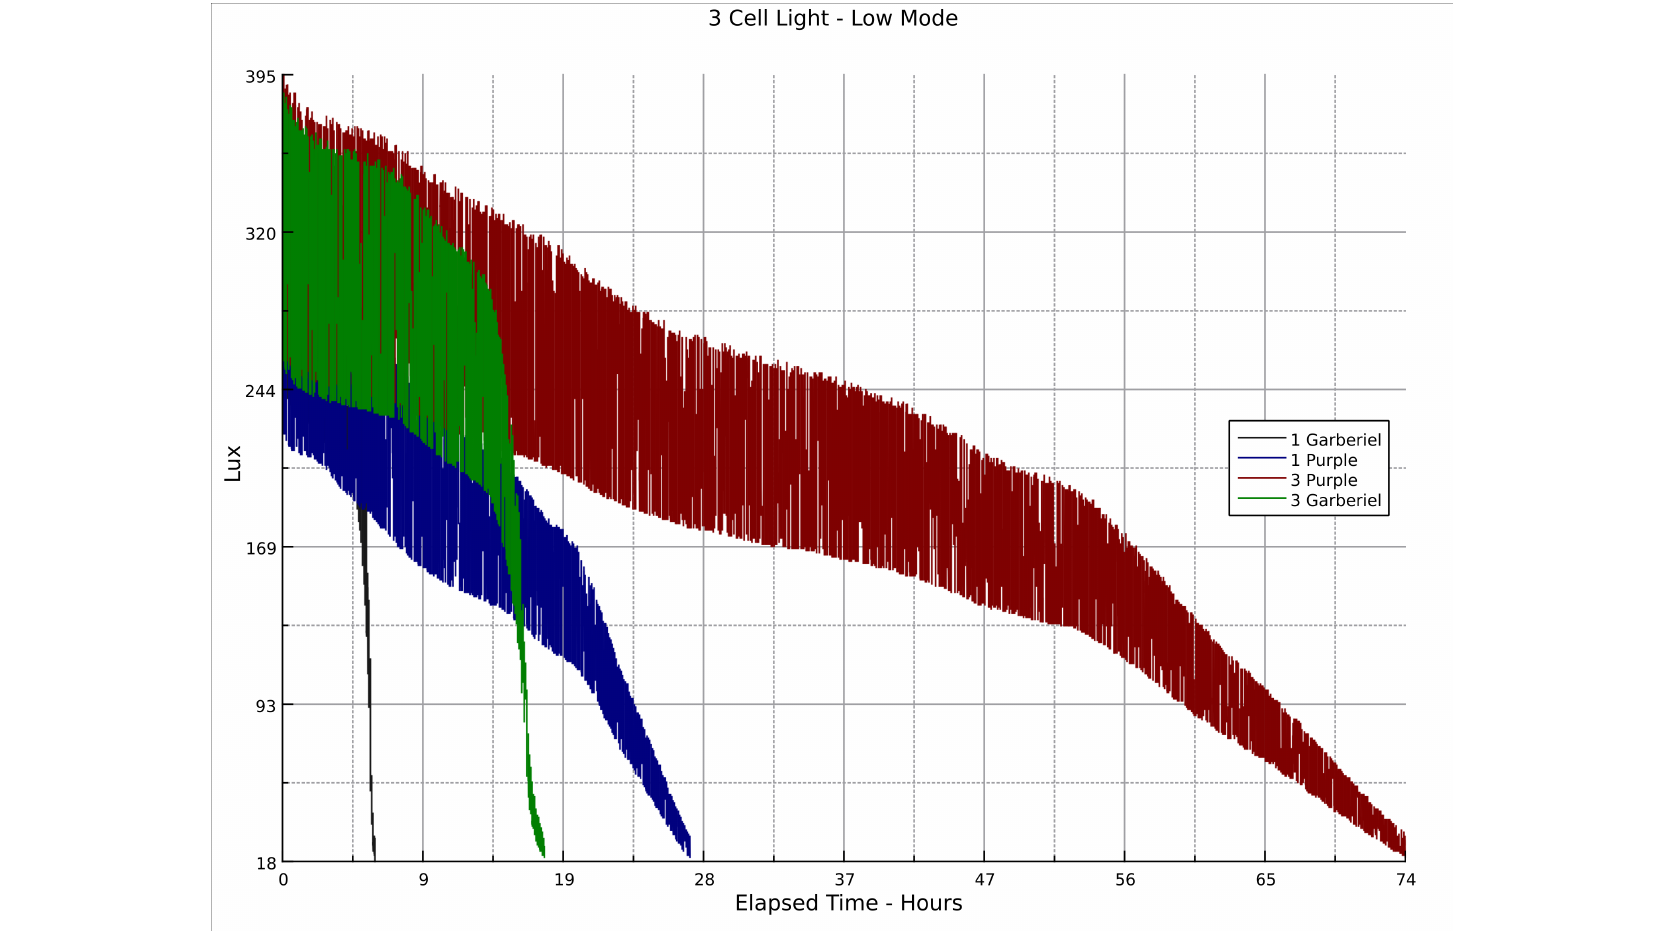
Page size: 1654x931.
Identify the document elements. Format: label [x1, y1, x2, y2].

picture [211, 3, 1453, 931]
